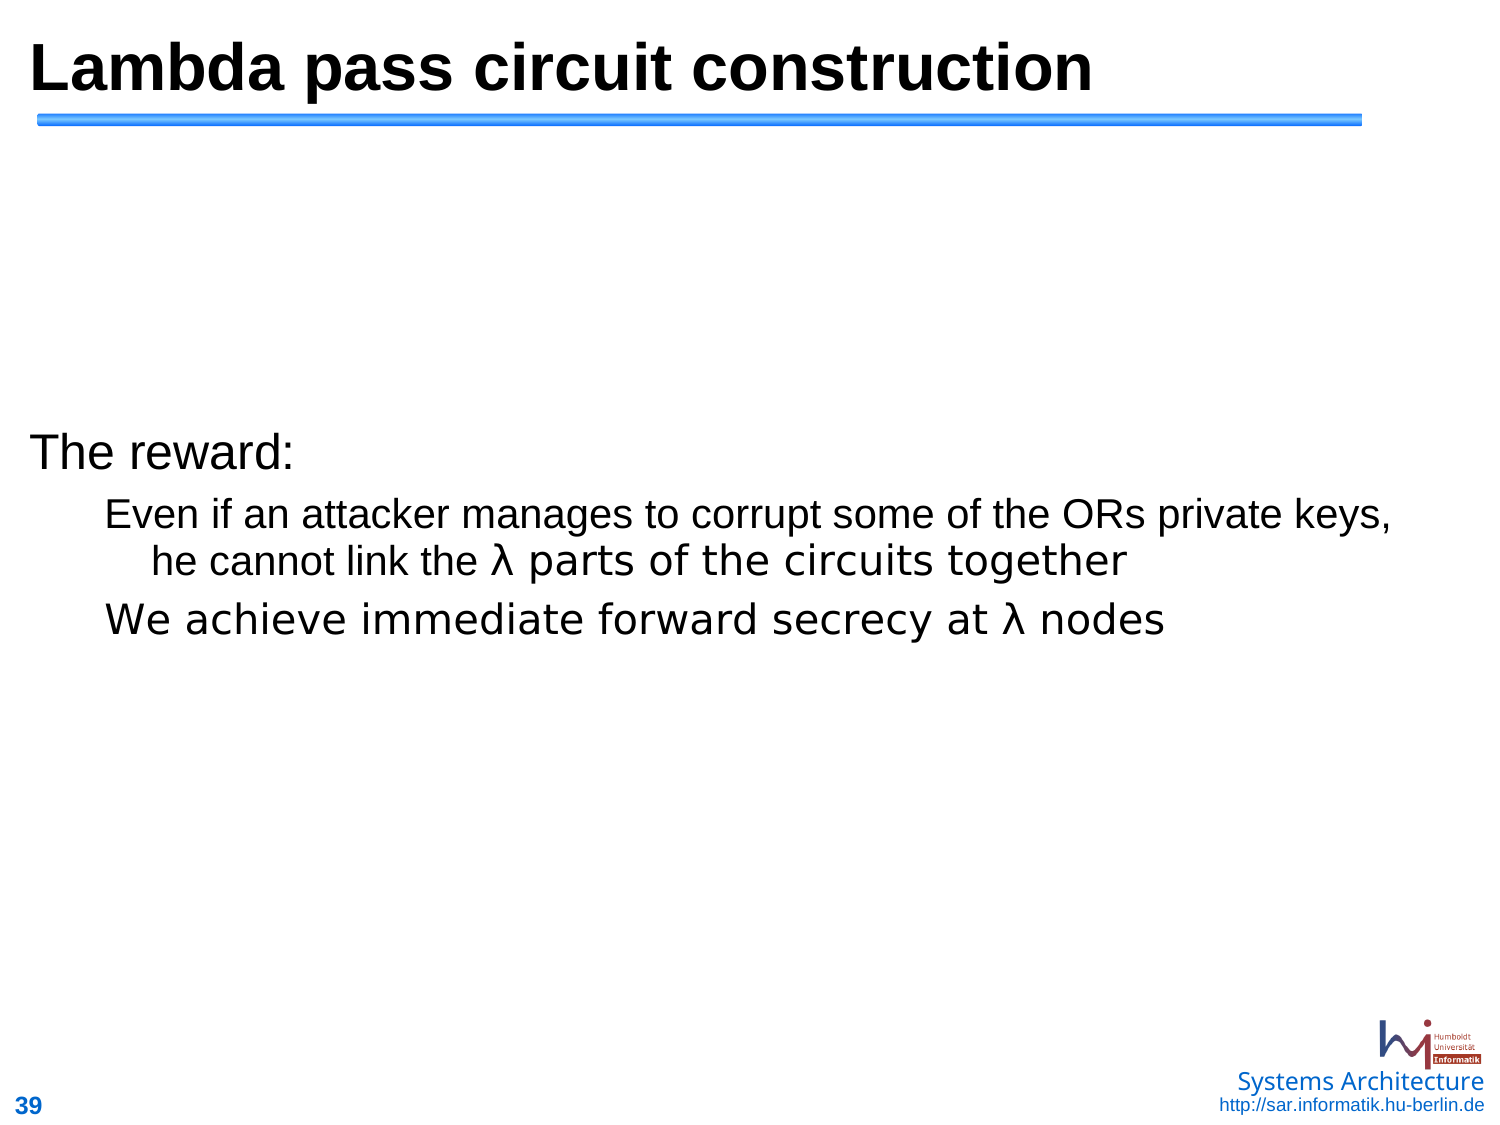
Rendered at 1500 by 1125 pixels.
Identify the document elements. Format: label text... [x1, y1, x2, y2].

title Lambda pass circuit construction [29, 19, 1500, 115]
list The reward: Even if an attacker manages to corrupt some of the ORs private keys, he cannot link the λ parts of the circuits together We achieve immediate forward secrecy at λ nodes [29, 424, 1447, 701]
picture [1376, 1016, 1483, 1071]
